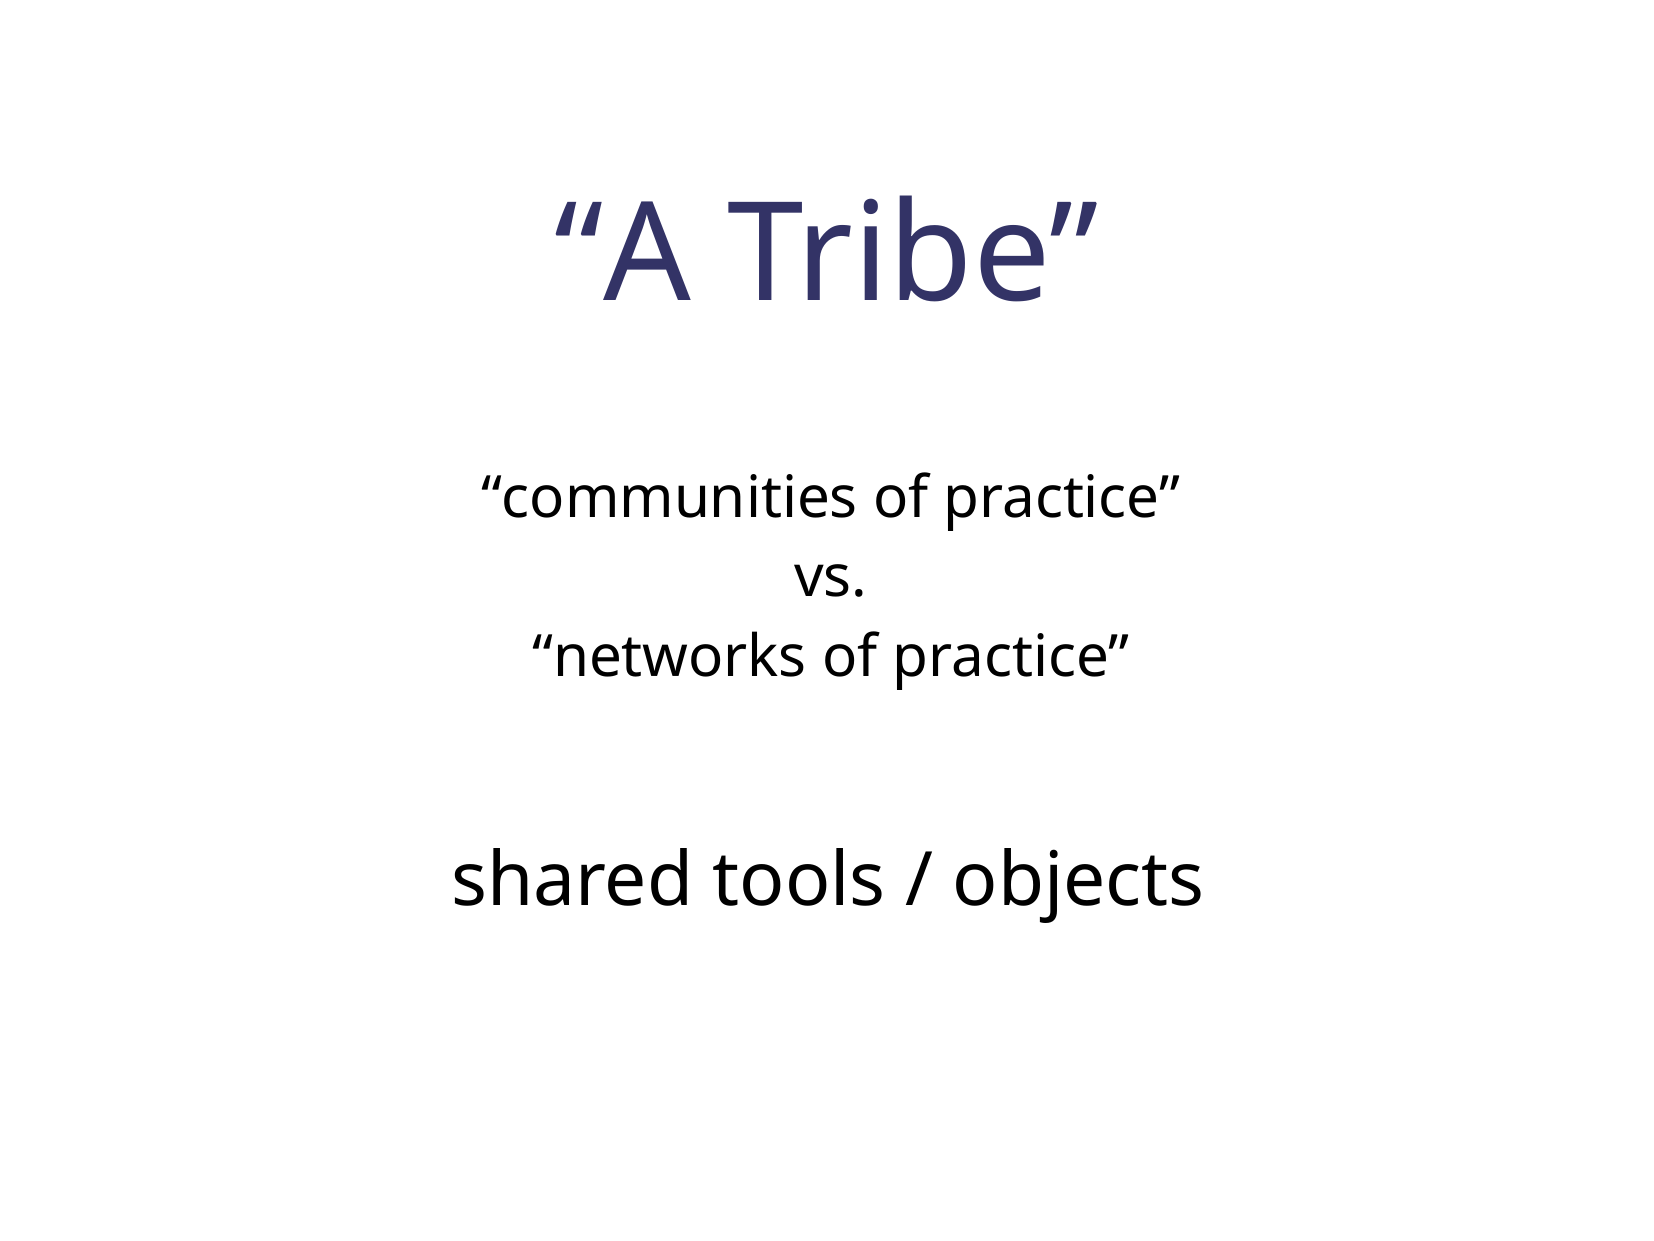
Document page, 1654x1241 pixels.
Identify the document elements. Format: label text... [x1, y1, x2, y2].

text_box shared tools / objects [225, 818, 1432, 925]
title “A Tribe” [82, 151, 1571, 344]
text_box “communities of practice” vs. “networks of practice” [227, 448, 1434, 676]
